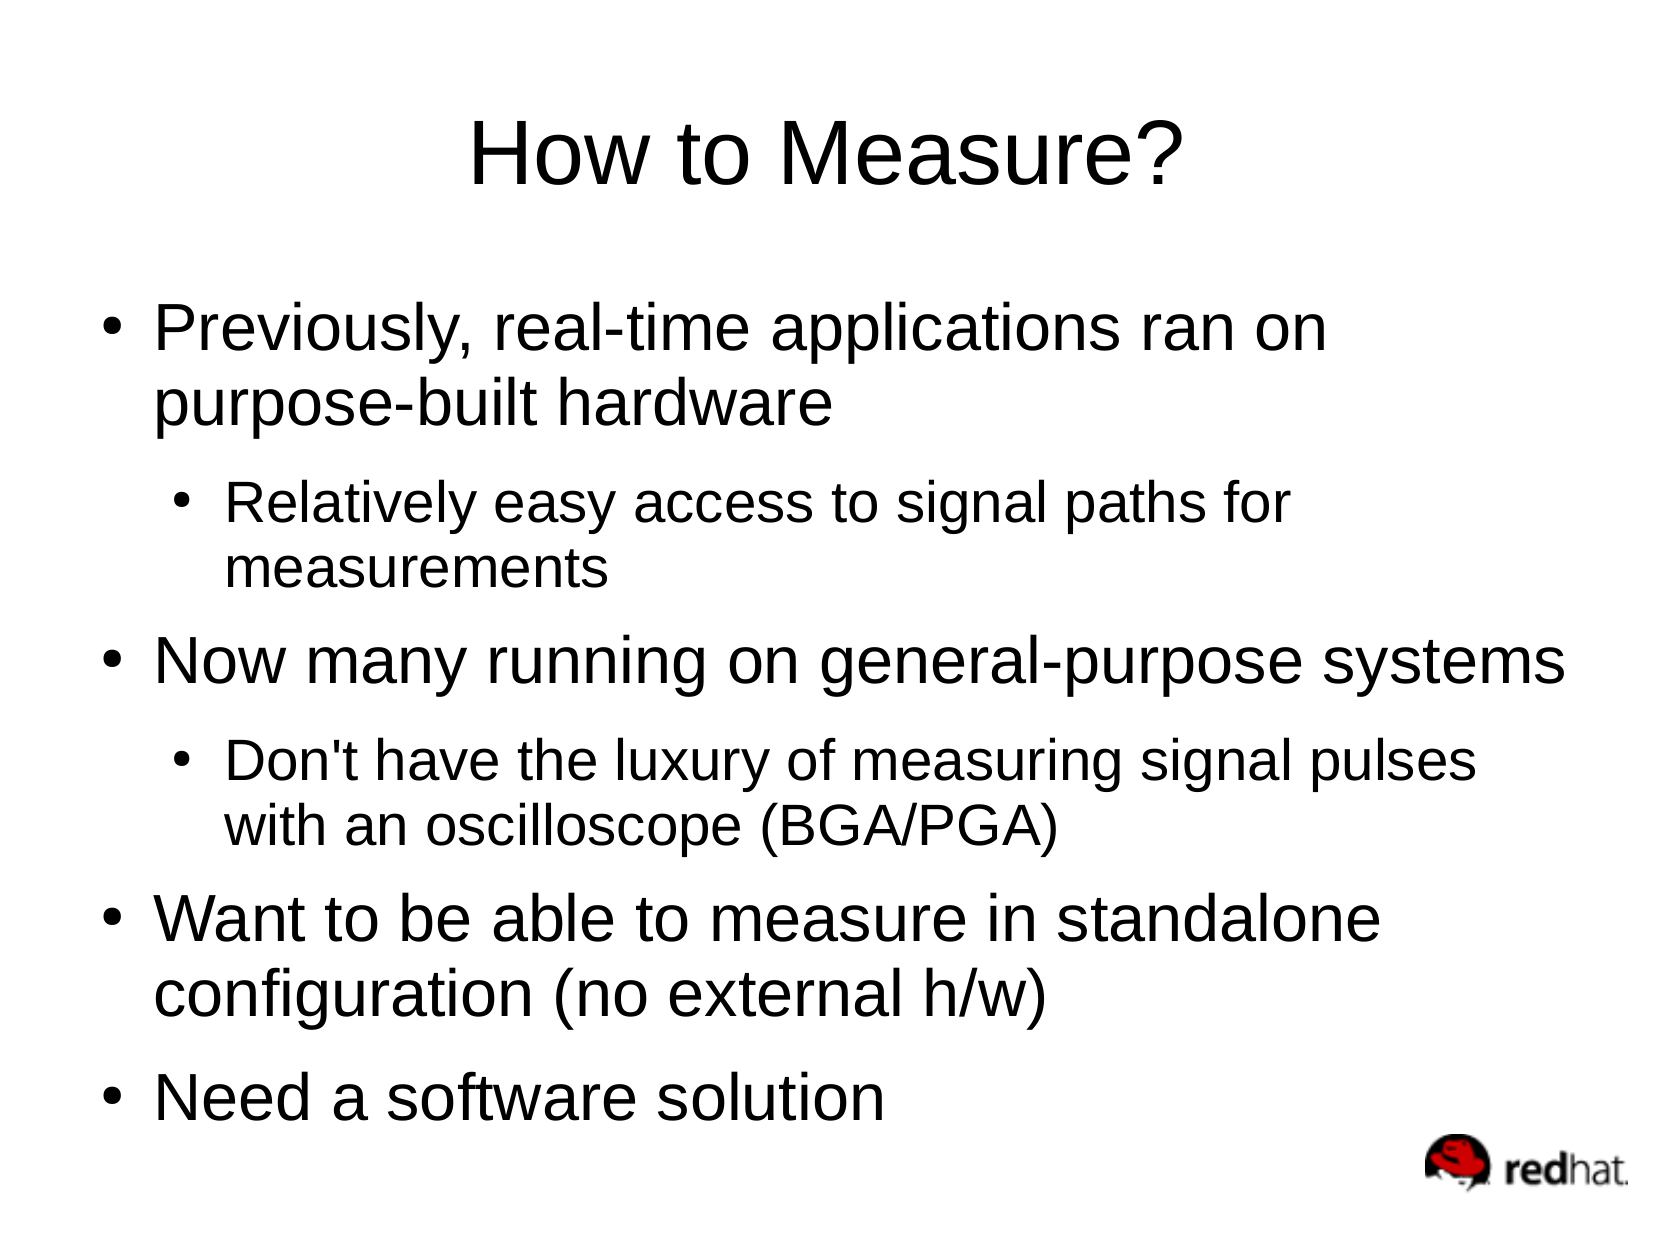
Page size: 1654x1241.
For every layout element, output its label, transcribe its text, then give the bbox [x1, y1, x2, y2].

list Previously, real-time applications ran on purpose-built hardware Relatively easy access to signal paths for measurements Now many running on general-purpose systems Don't have the luxury of measuring signal pulses with an oscilloscope (BGA/PGA) Want to be able to measure in standalone configuration (no external h/w) Need a software solution [82, 290, 1571, 1135]
picture [1425, 1134, 1628, 1201]
title How to Measure? [82, 56, 1571, 250]
